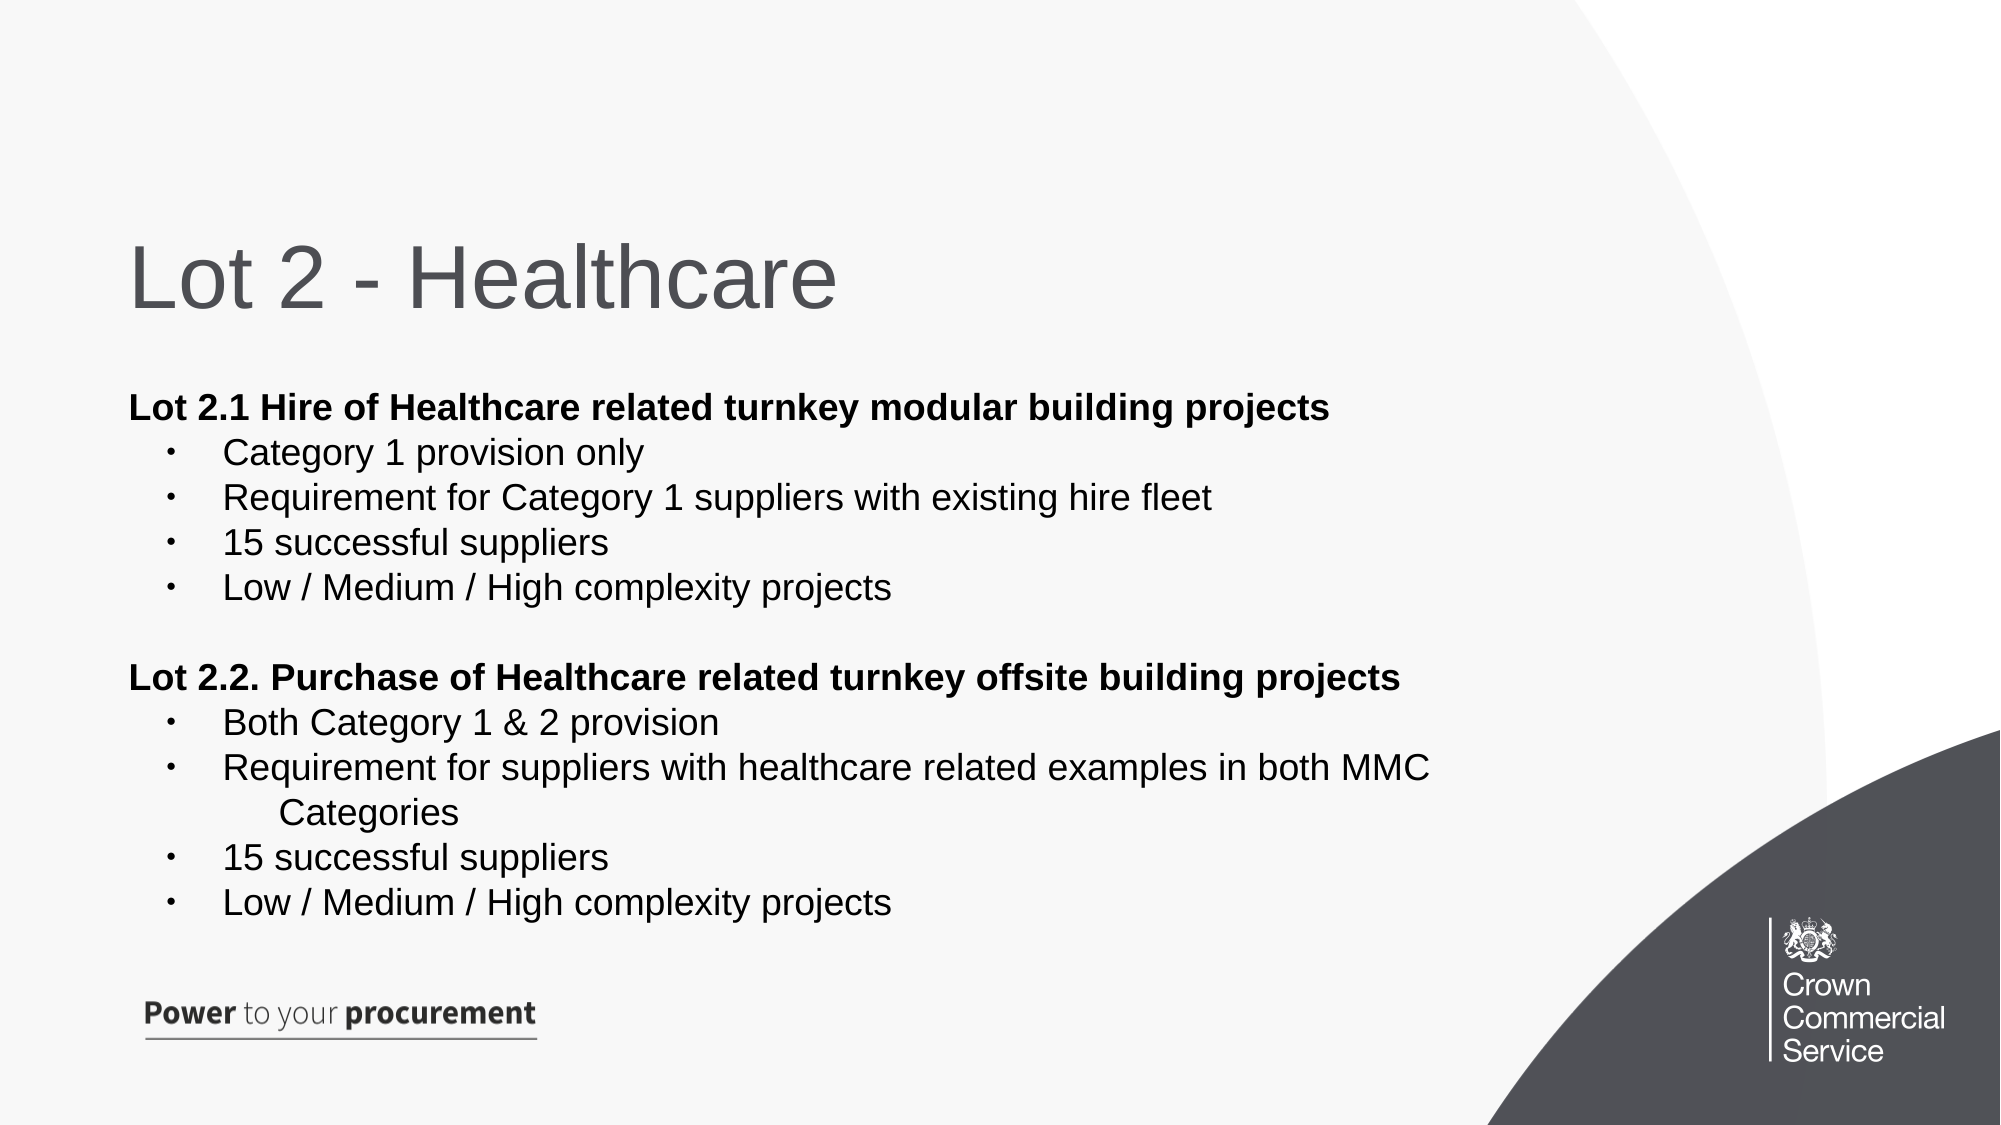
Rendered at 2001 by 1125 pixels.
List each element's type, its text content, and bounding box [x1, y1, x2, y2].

subtitle Lot 2.1 Hire of Healthcare related turnkey modular building projects Category 1 provision only Requirement for Category 1 suppliers with existing hire fleet 15 successful suppliers Low / Medium / High complexity projects Lot 2.2. Purchase of Healthcare related turnkey offsite building projects Both Category 1 & 2 provision Requirement for suppliers with healthcare related examples in both MMC Categories 15 successful suppliers Low / Medium / High complexity projects [128, 383, 1465, 1063]
title Lot 2 - Healthcare [128, 219, 1922, 358]
